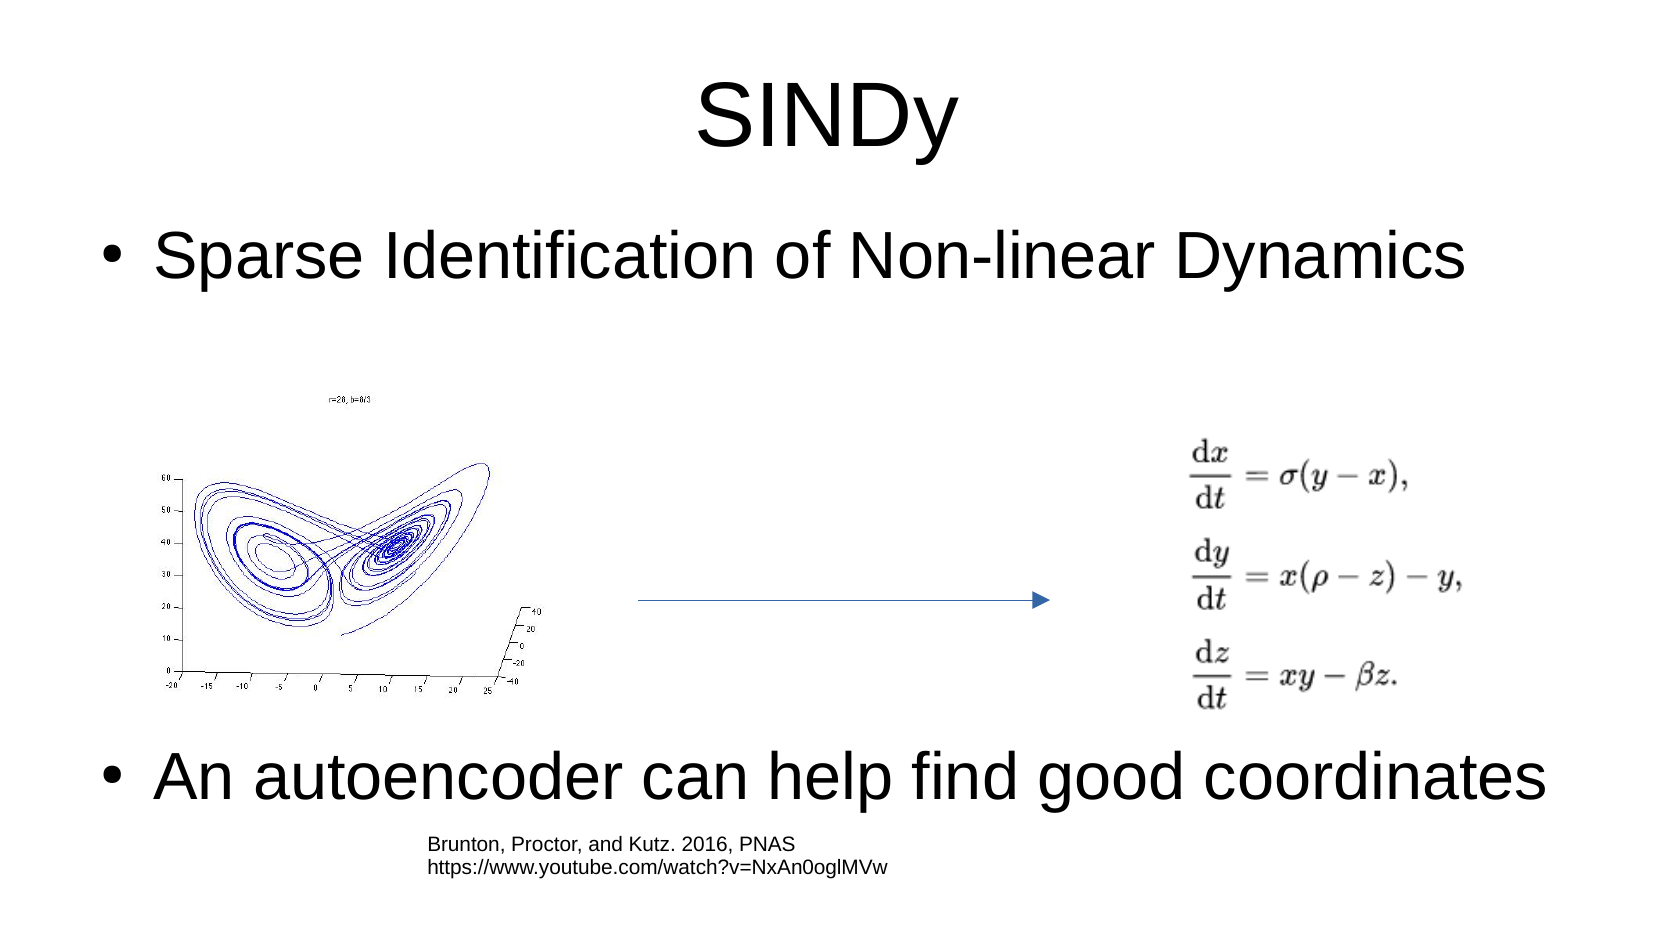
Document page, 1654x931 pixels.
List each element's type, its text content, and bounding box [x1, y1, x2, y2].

list Sparse Identification of Non-linear Dynamics An autoencoder can help find good coordinates [82, 217, 1571, 863]
picture [125, 384, 563, 713]
picture [1181, 435, 1469, 713]
title SINDy [82, 37, 1571, 193]
text_box Brunton, Proctor, and Kutz. 2016, PNAS https://www.youtube.com/watch?v=NxAn0oglMVw [412, 825, 1313, 910]
